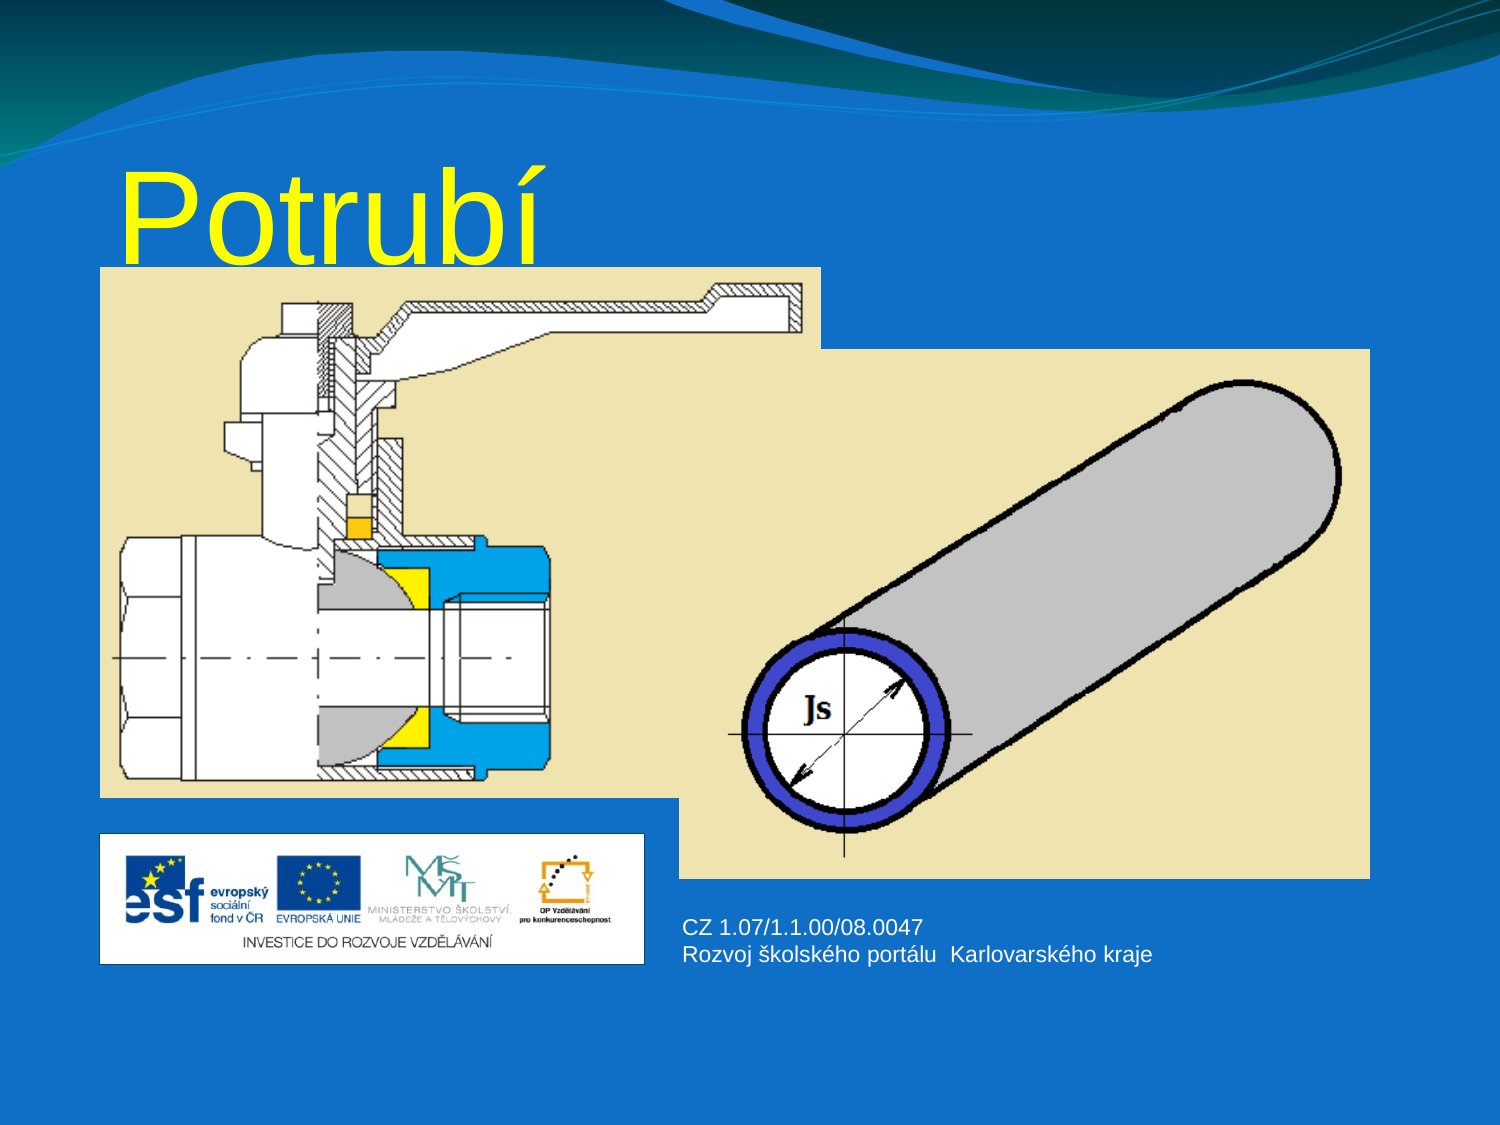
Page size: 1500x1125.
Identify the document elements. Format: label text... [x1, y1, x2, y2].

text_box Potrubí [100, 7, 623, 209]
picture [101, 835, 643, 963]
picture [100, 267, 1370, 879]
text_box CZ 1.07/1.1.00/08.0047 Rozvoj školského portálu Karlovarského kraje [667, 905, 1364, 975]
